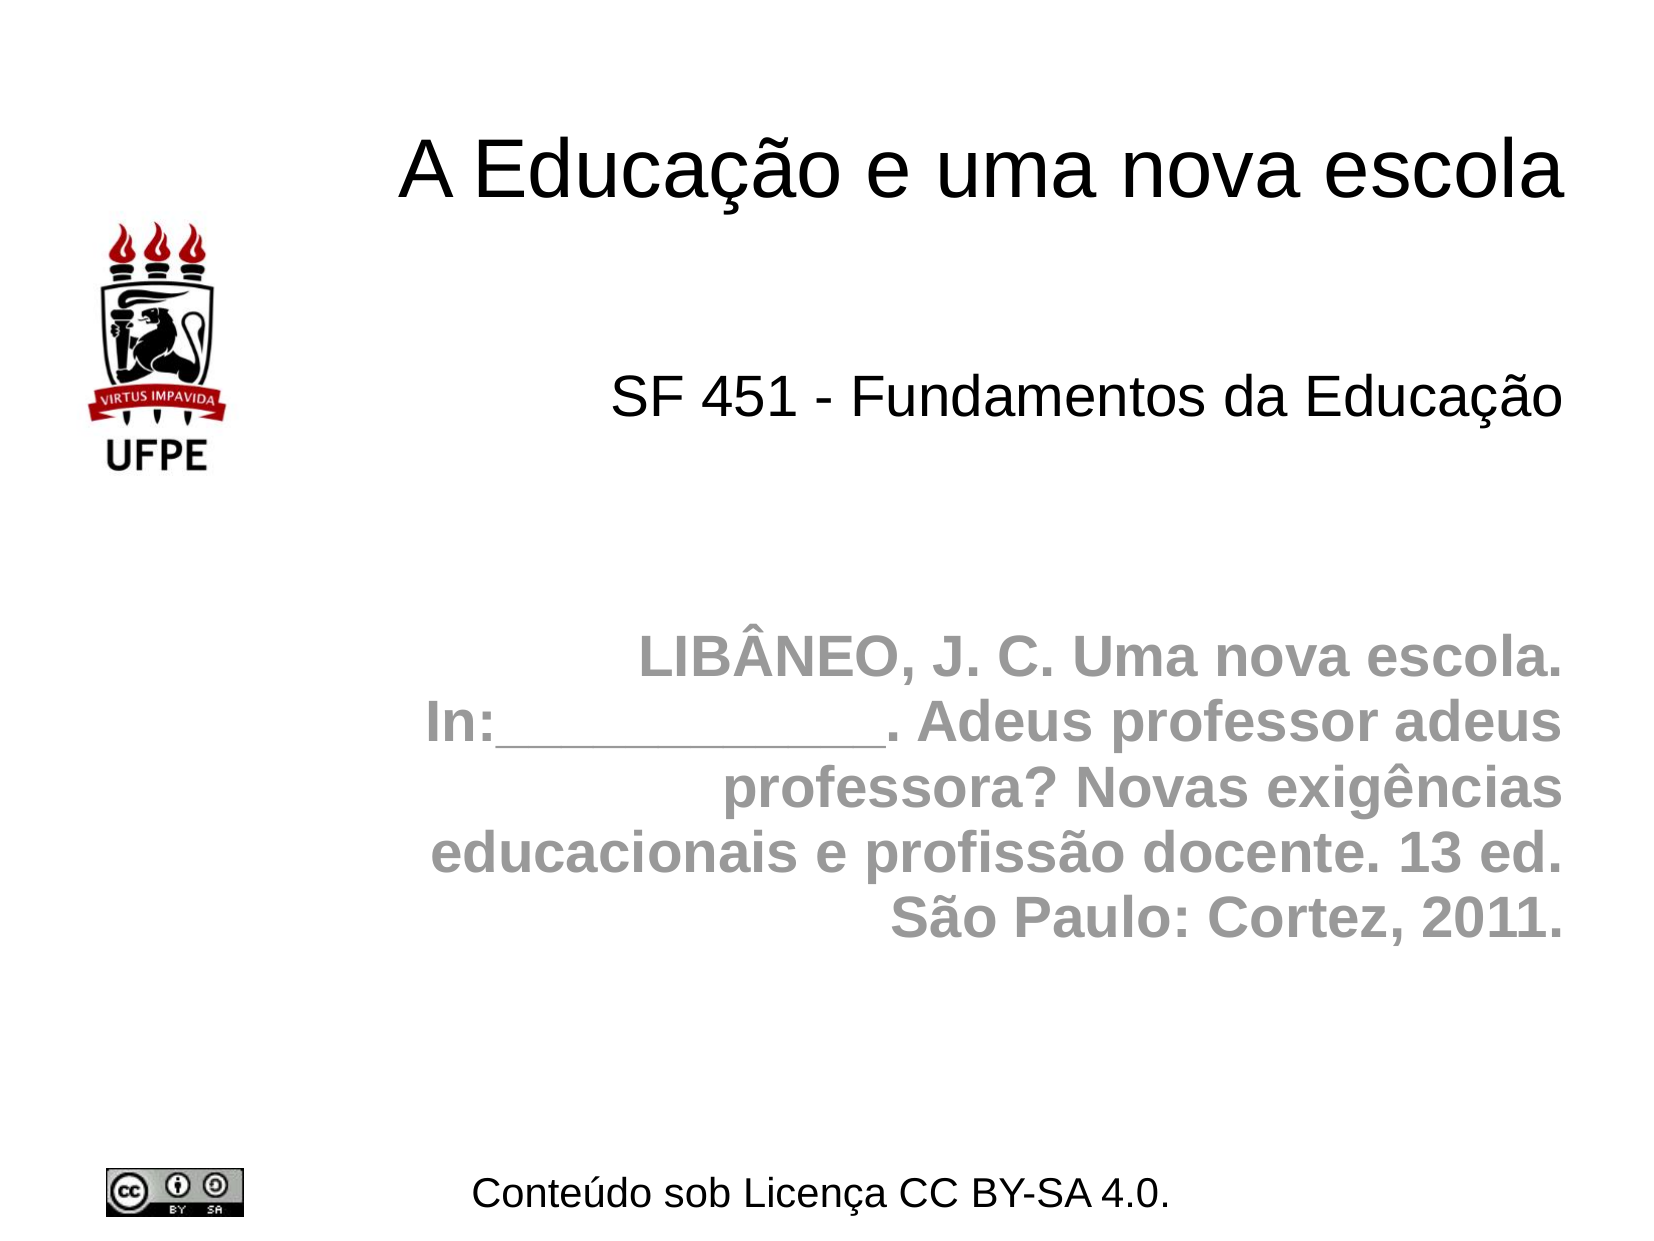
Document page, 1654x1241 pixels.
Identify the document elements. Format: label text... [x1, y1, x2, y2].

picture [106, 1168, 244, 1217]
subtitle A Educação e uma nova escola SF 451 - Fundamentos da Educação LIBÂNEO, J. C. Uma nova escola. In:____________. Adeus professor adeus professora? Novas exigências educacionais e profissão docente. 13 ed. São Paulo: Cortez, 2011. [76, 118, 1565, 953]
text_box Conteúdo sob Licença CC BY-SA 4.0. [260, 1163, 1383, 1223]
picture [29, 163, 296, 532]
